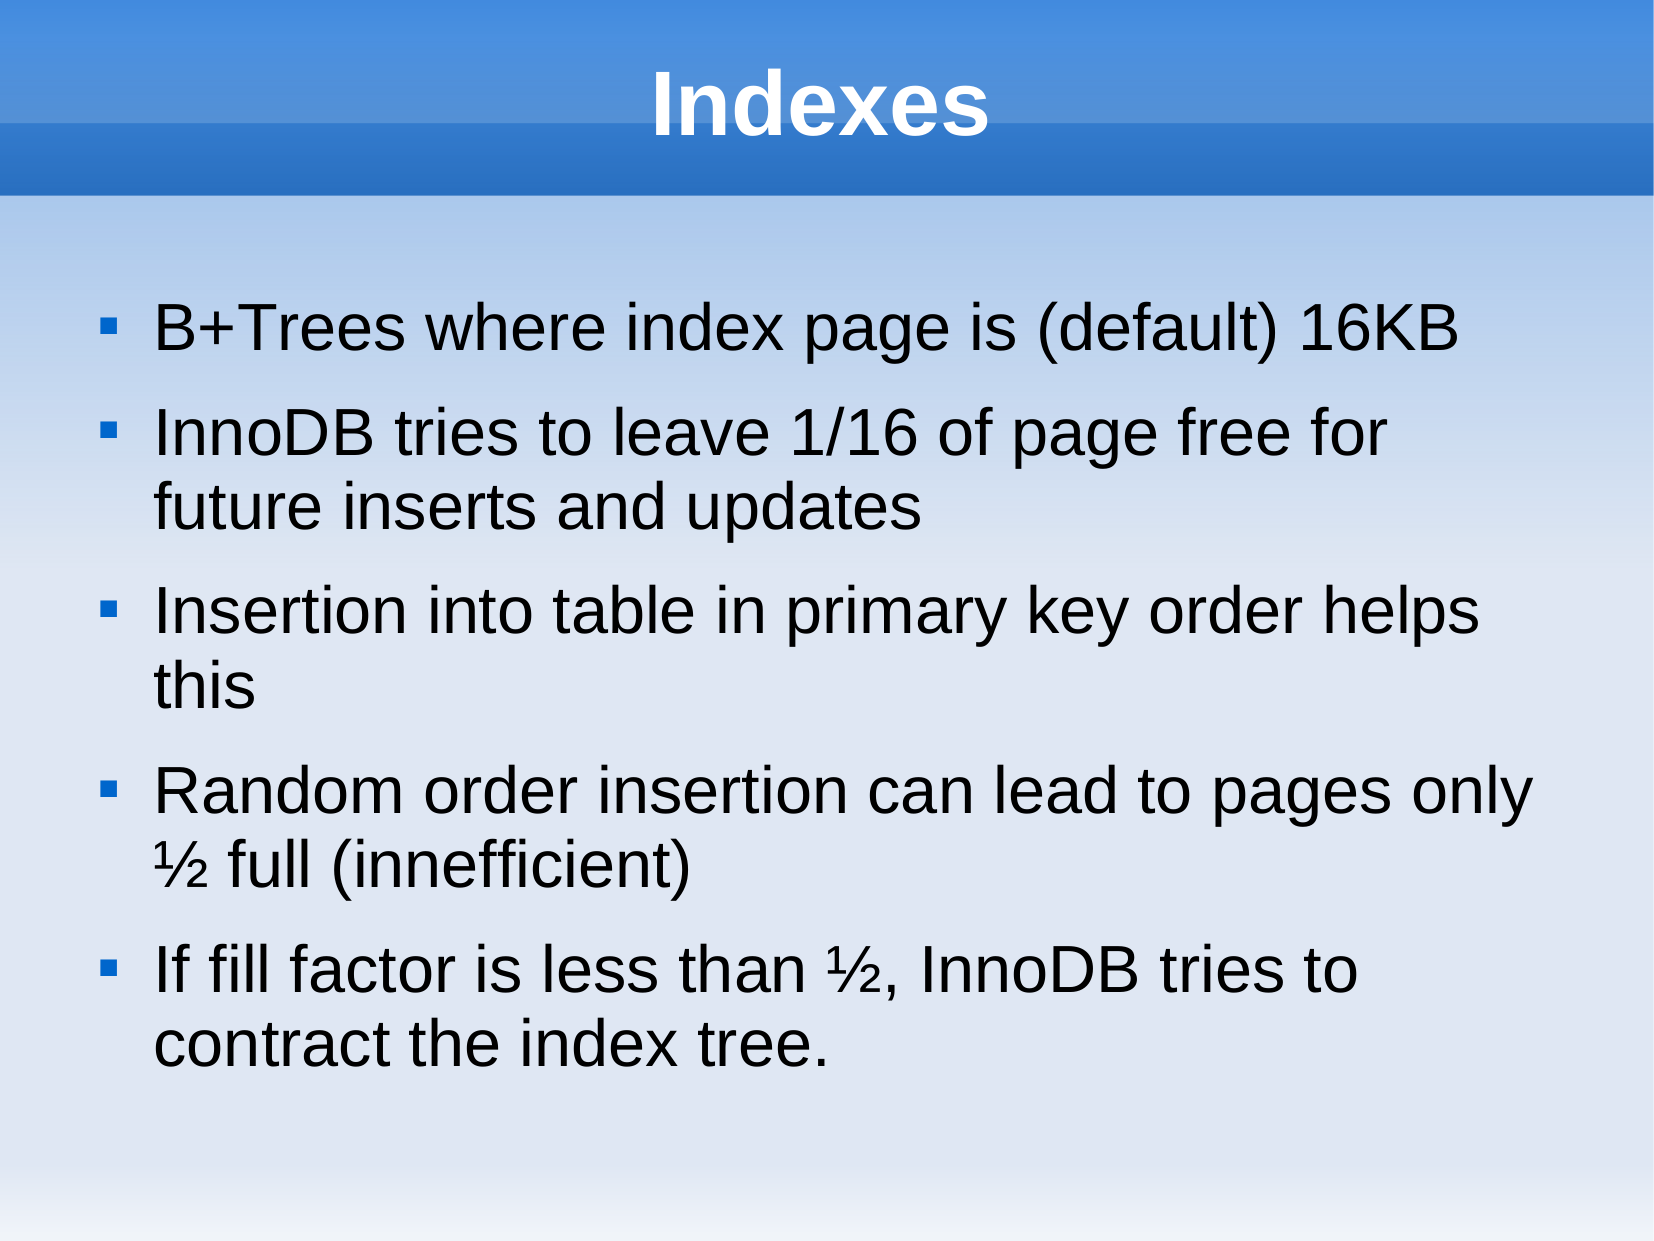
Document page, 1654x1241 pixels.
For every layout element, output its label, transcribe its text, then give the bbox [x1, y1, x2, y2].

title Indexes [76, 0, 1565, 208]
list B+Trees where index page is (default) 16KB InnoDB tries to leave 1/16 of page free for future inserts and updates Insertion into table in primary key order helps this Random order insertion can lead to pages only ½ full (innefficient) If fill factor is less than ½, InnoDB tries to contract the index tree. [82, 290, 1571, 1094]
picture [0, 0, 1654, 1241]
